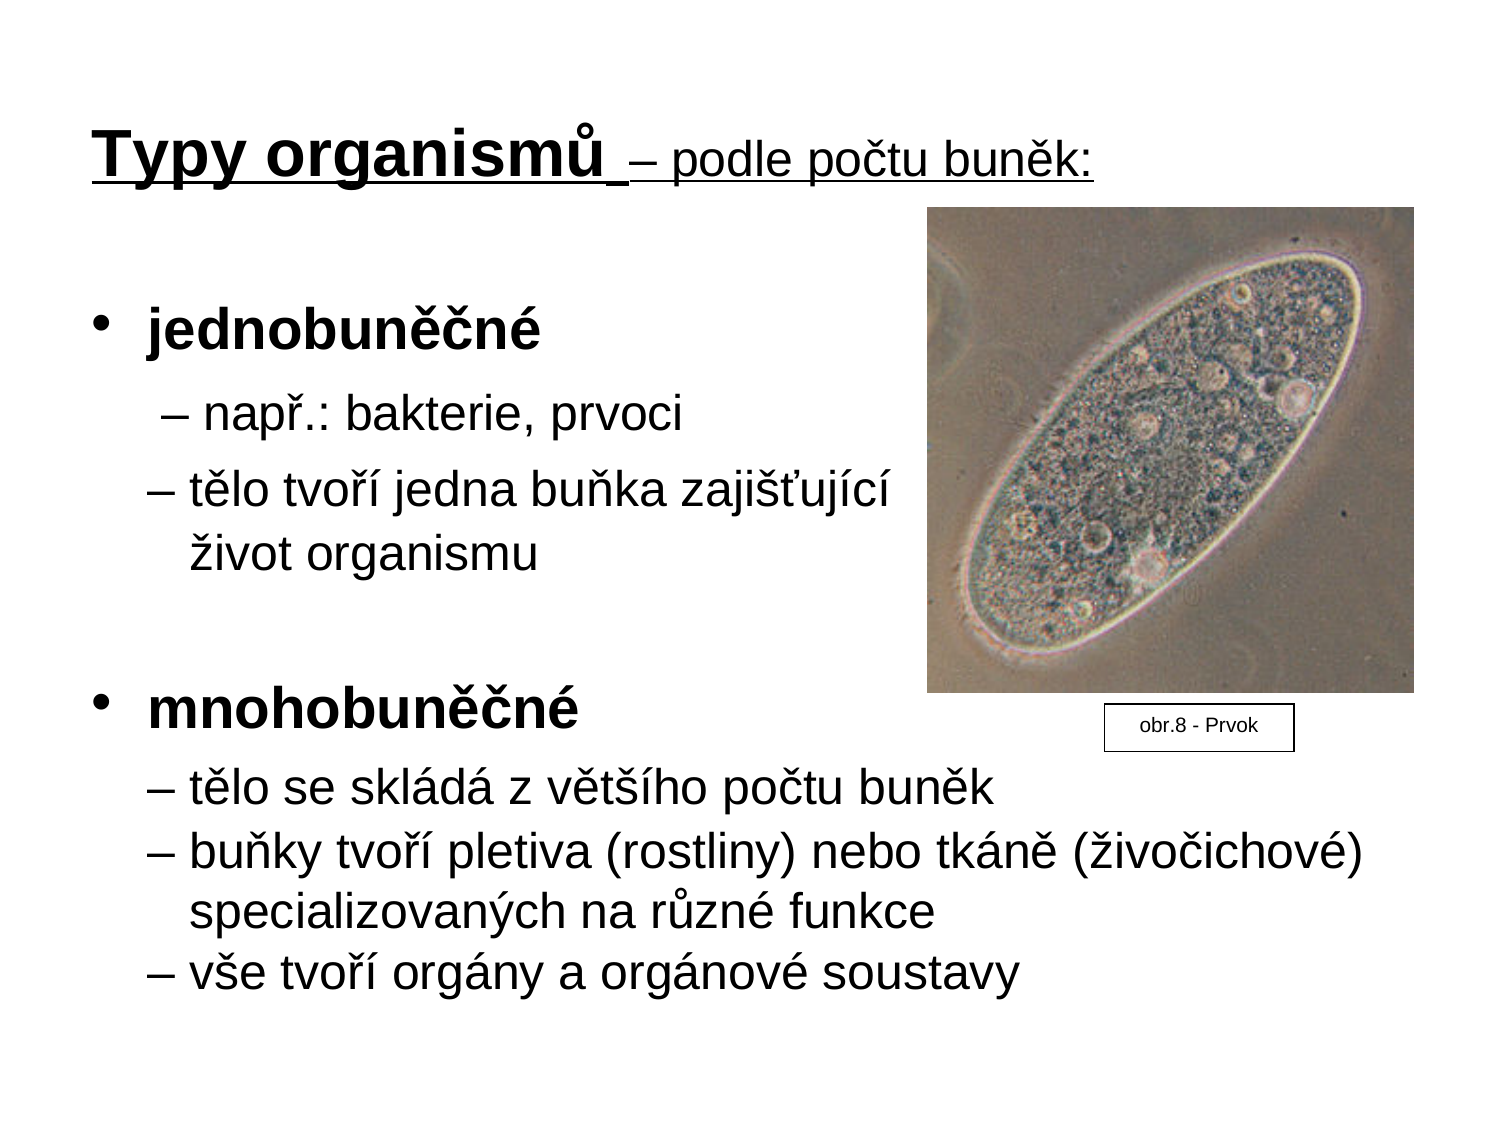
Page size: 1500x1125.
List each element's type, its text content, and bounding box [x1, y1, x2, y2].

list jednobuněčné – např.: bakterie, prvoci – tělo tvoří jedna buňka zajišťující život organismu mnohobuněčné – tělo se skládá z většího počtu buněk – buňky tvoří pletiva (rostliny) nebo tkáně (živočichové) specializovaných na různé funkce – vše tvoří orgány a orgánové soustavy [76, 290, 1427, 1023]
text_box obr.8 - Prvok [1104, 704, 1294, 752]
picture [927, 207, 1414, 693]
title Typy organismů – podle počtu buněk: [76, 0, 1427, 290]
